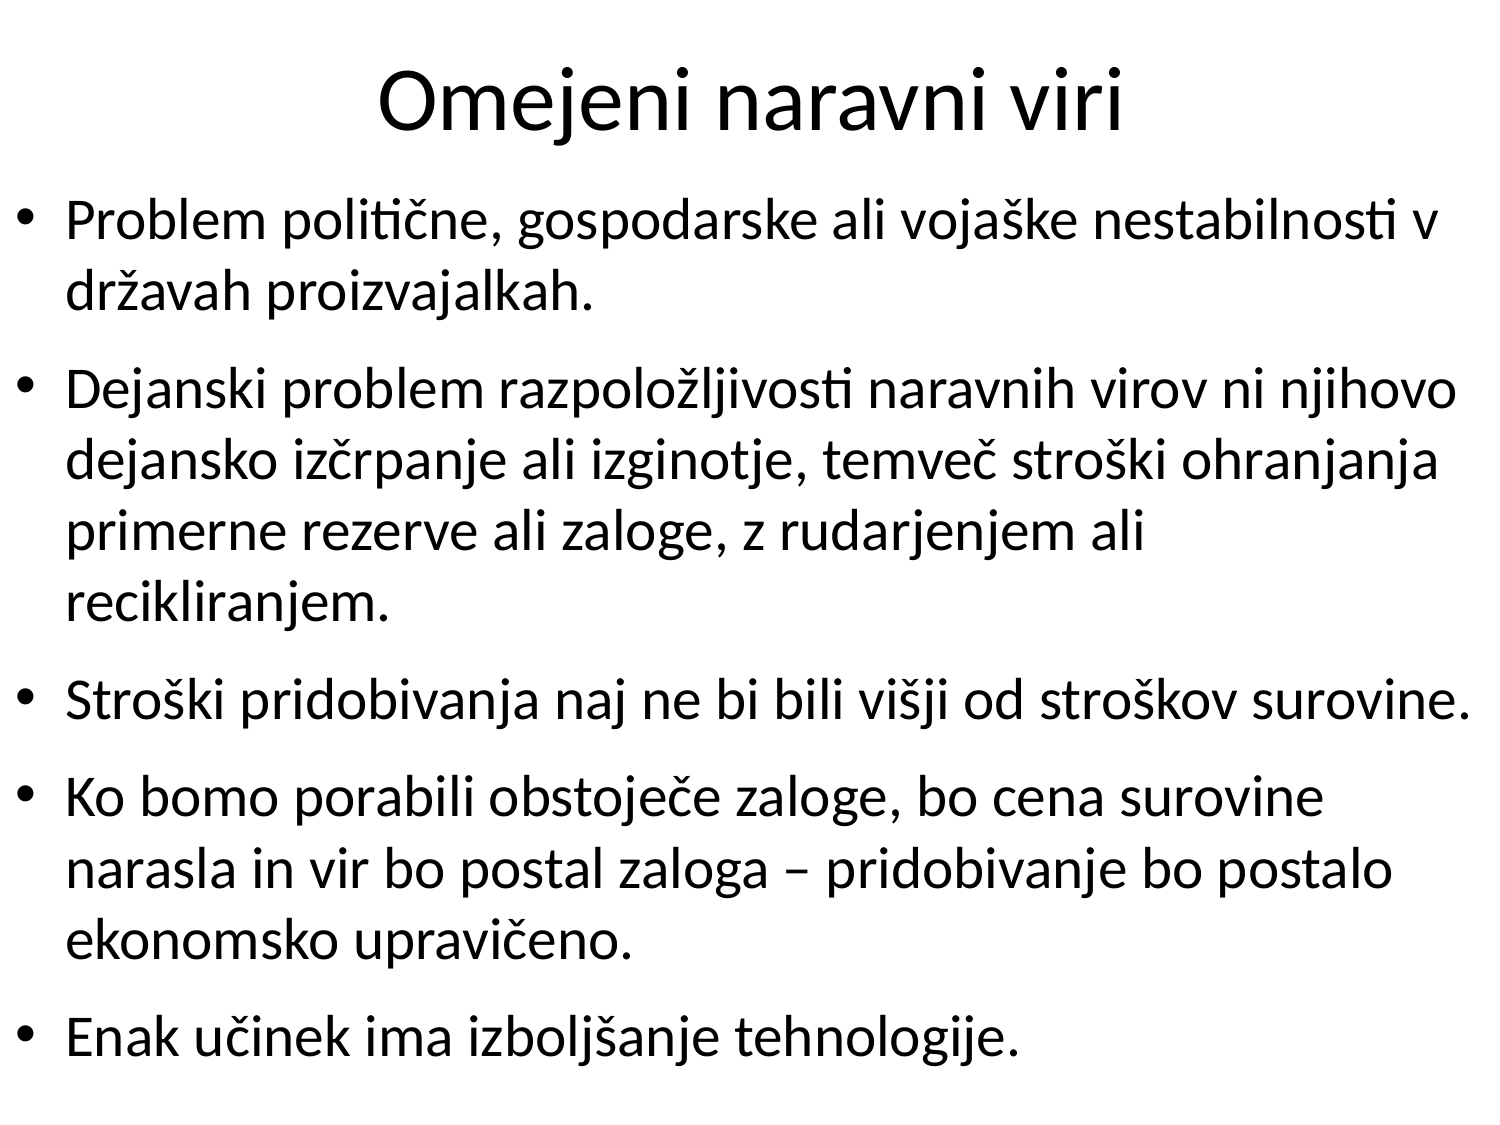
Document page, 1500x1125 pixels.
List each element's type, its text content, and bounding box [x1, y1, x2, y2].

list Problem politične, gospodarske ali vojaške nestabilnosti v državah proizvajalkah. Dejanski problem razpoložljivosti naravnih virov ni njihovo dejansko izčrpanje ali izginotje, temveč stroški ohranjanja primerne rezerve ali zaloge, z rudarjenjem ali recikliranjem. Stroški pridobivanja naj ne bi bili višji od stroškov surovine. Ko bomo porabili obstoječe zaloge, bo cena surovine narasla in vir bo postal zaloga – pridobivanje bo postalo ekonomsko upravičeno. Enak učinek ima izboljšanje tehnologije. [0, 172, 1500, 1125]
title Omejeni naravni viri [76, 0, 1427, 172]
